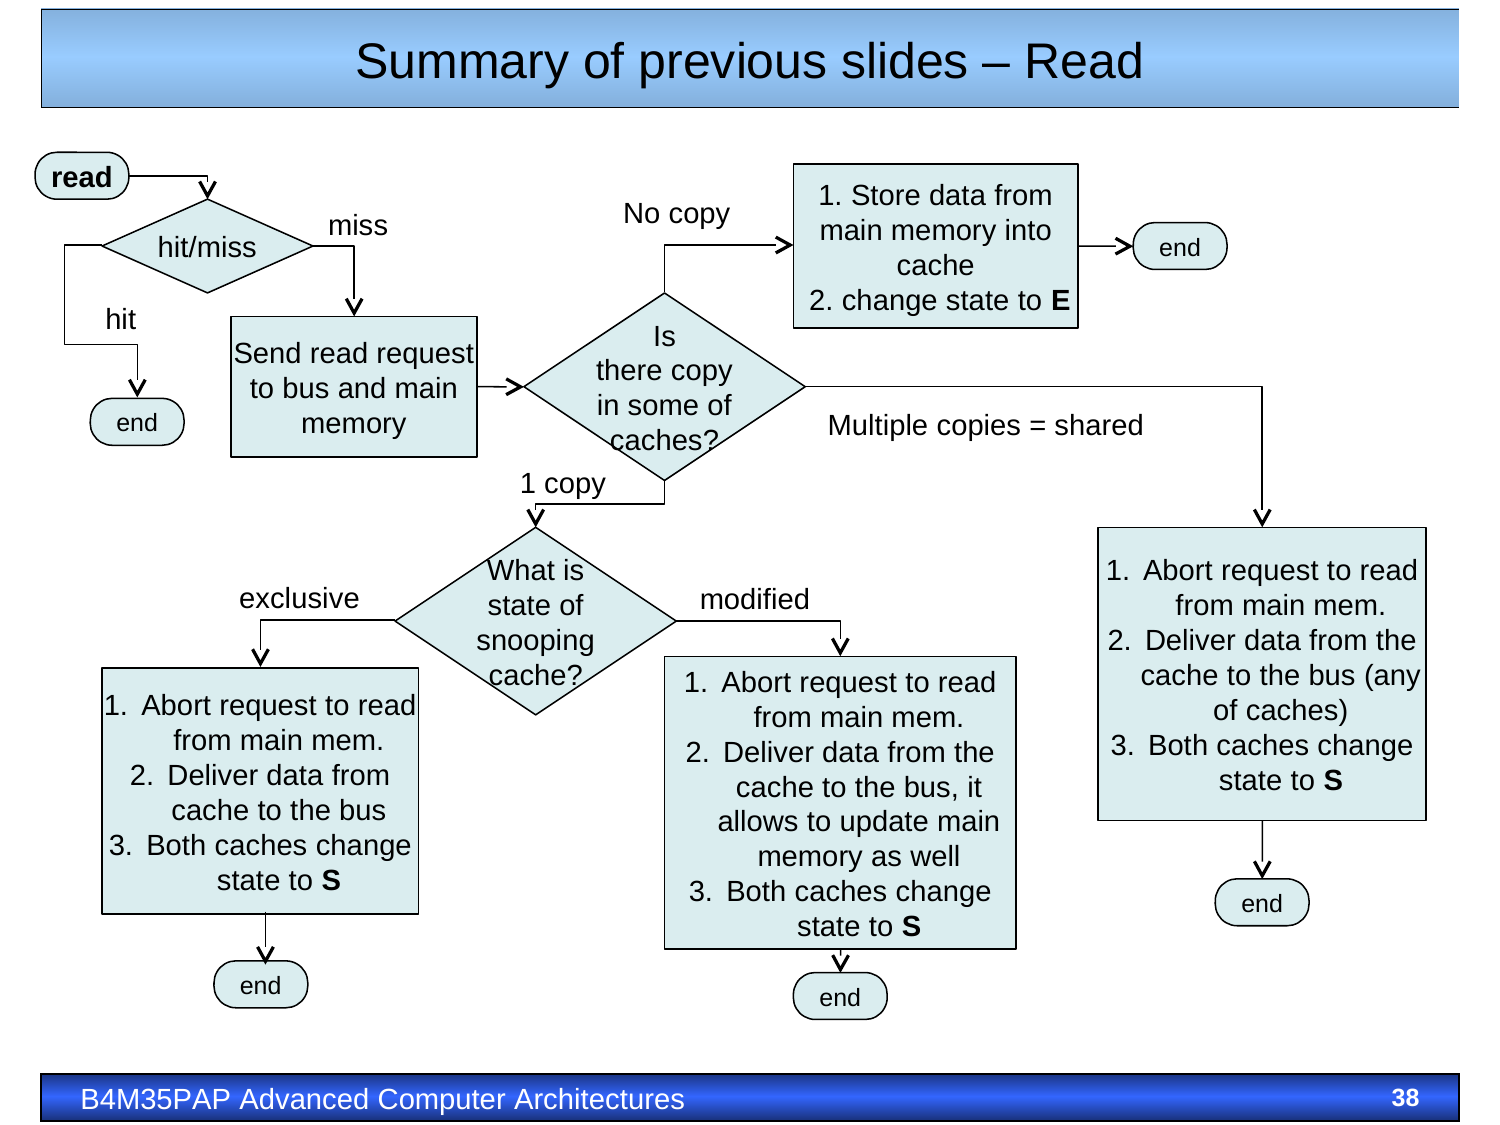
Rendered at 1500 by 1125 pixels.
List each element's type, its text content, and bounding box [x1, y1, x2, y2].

text_box Abort request to read from main mem. Deliver data from the cache to the bus, it allows to update main memory as well Both caches change state to S [664, 656, 1017, 950]
text_box Abort request to read from main mem. Deliver data from cache to the bus Both caches change state to S [102, 667, 419, 914]
title Summary of previous slides – Read [41, 8, 1459, 108]
text_box exclusive [224, 571, 375, 622]
text_box Multiple copies = shared [813, 398, 1160, 449]
text_box What is state of snooping cache? [395, 527, 676, 715]
text_box hit [90, 292, 152, 343]
text_box 1 copy [504, 456, 621, 507]
text_box No copy [608, 187, 746, 238]
text_box modified [685, 572, 826, 623]
text_box end [90, 398, 185, 446]
text_box miss [313, 199, 404, 249]
text_box end [213, 960, 308, 1008]
text_box Is there copy in some of caches? [524, 292, 805, 481]
text_box end [793, 972, 888, 1020]
text_box 1. Store data from main memory into cache 2. change state to E [793, 163, 1078, 328]
text_box hit/miss [102, 199, 313, 293]
text_box end [1215, 878, 1310, 926]
text_box read [35, 152, 129, 200]
text_box Abort request to read from main mem. Deliver data from the cache to the bus (any of caches) Both caches change state to S [1098, 527, 1427, 821]
text_box Send read request to bus and main memory [230, 316, 477, 457]
text_box end [1133, 222, 1228, 270]
